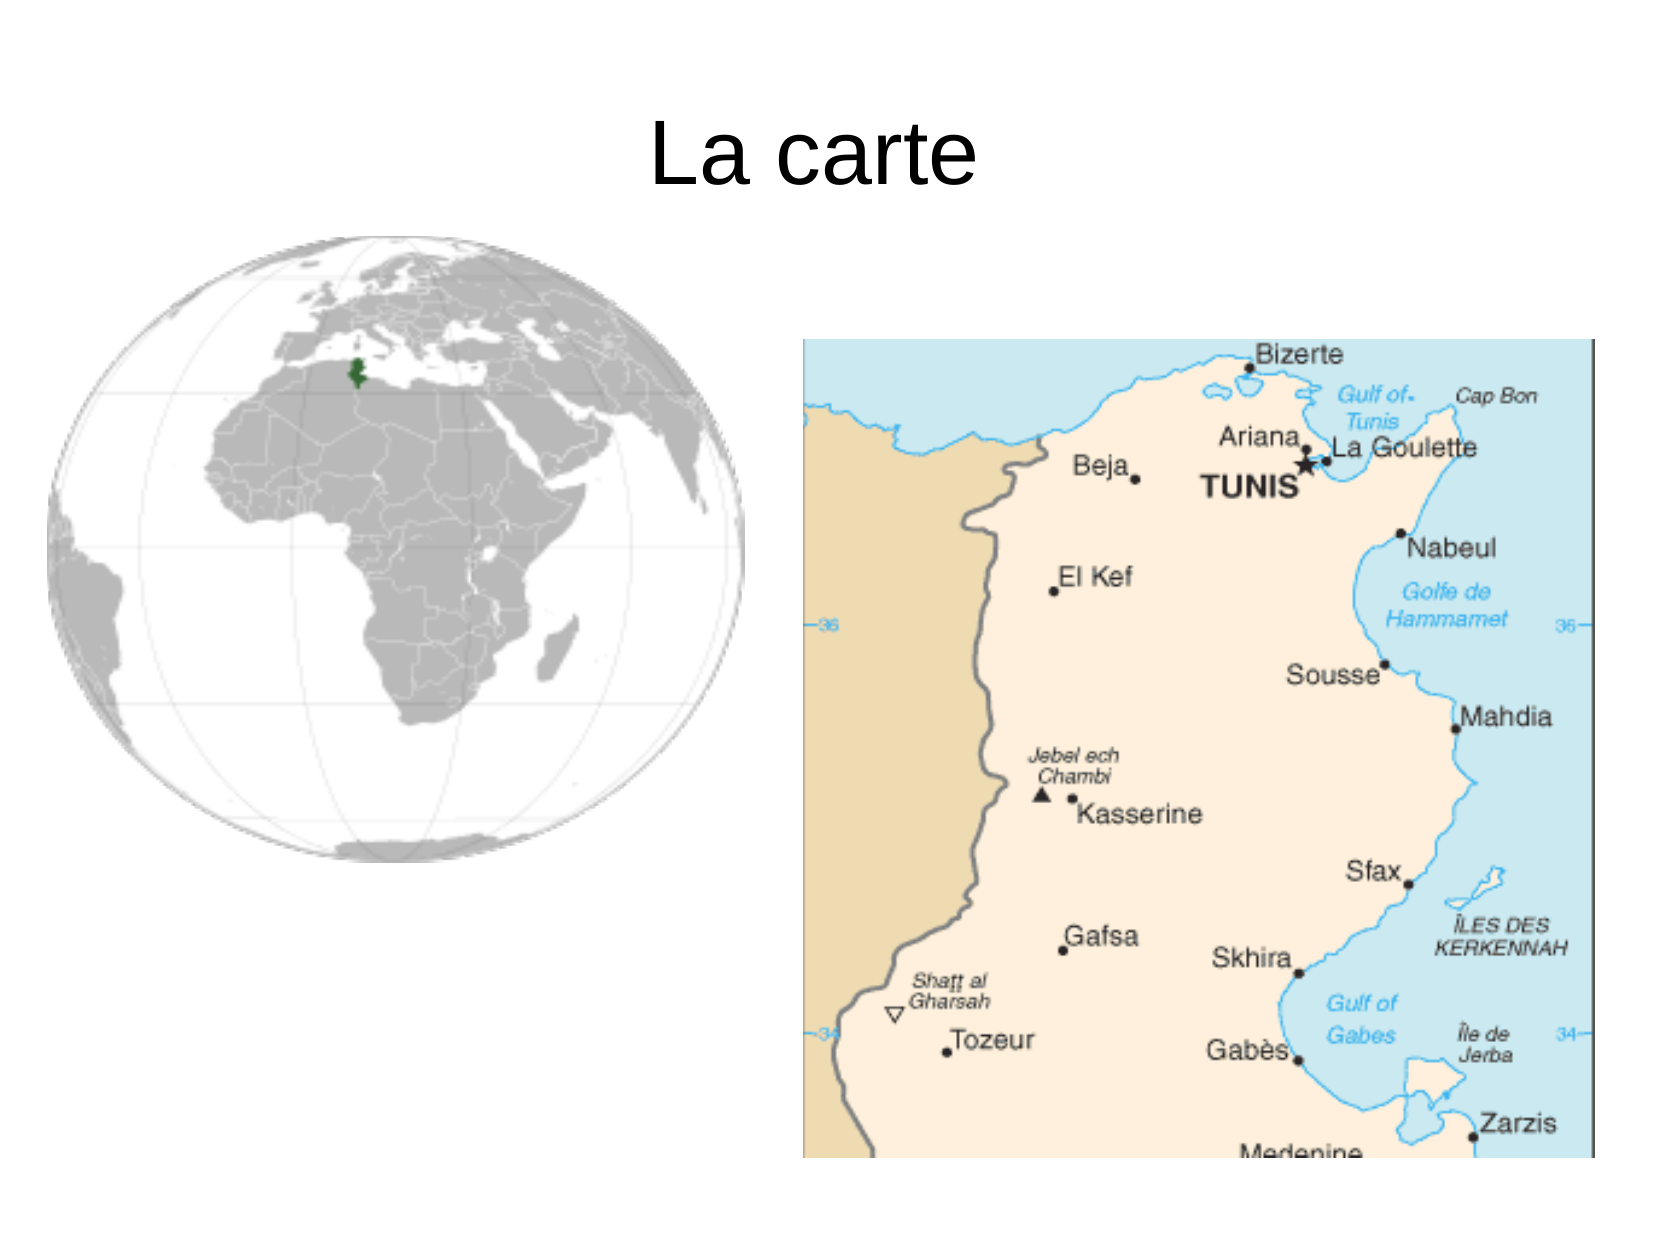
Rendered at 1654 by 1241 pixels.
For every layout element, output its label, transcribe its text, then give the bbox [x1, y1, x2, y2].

title La carte [82, 49, 1571, 257]
picture [47, 236, 745, 863]
picture [803, 339, 1595, 1158]
